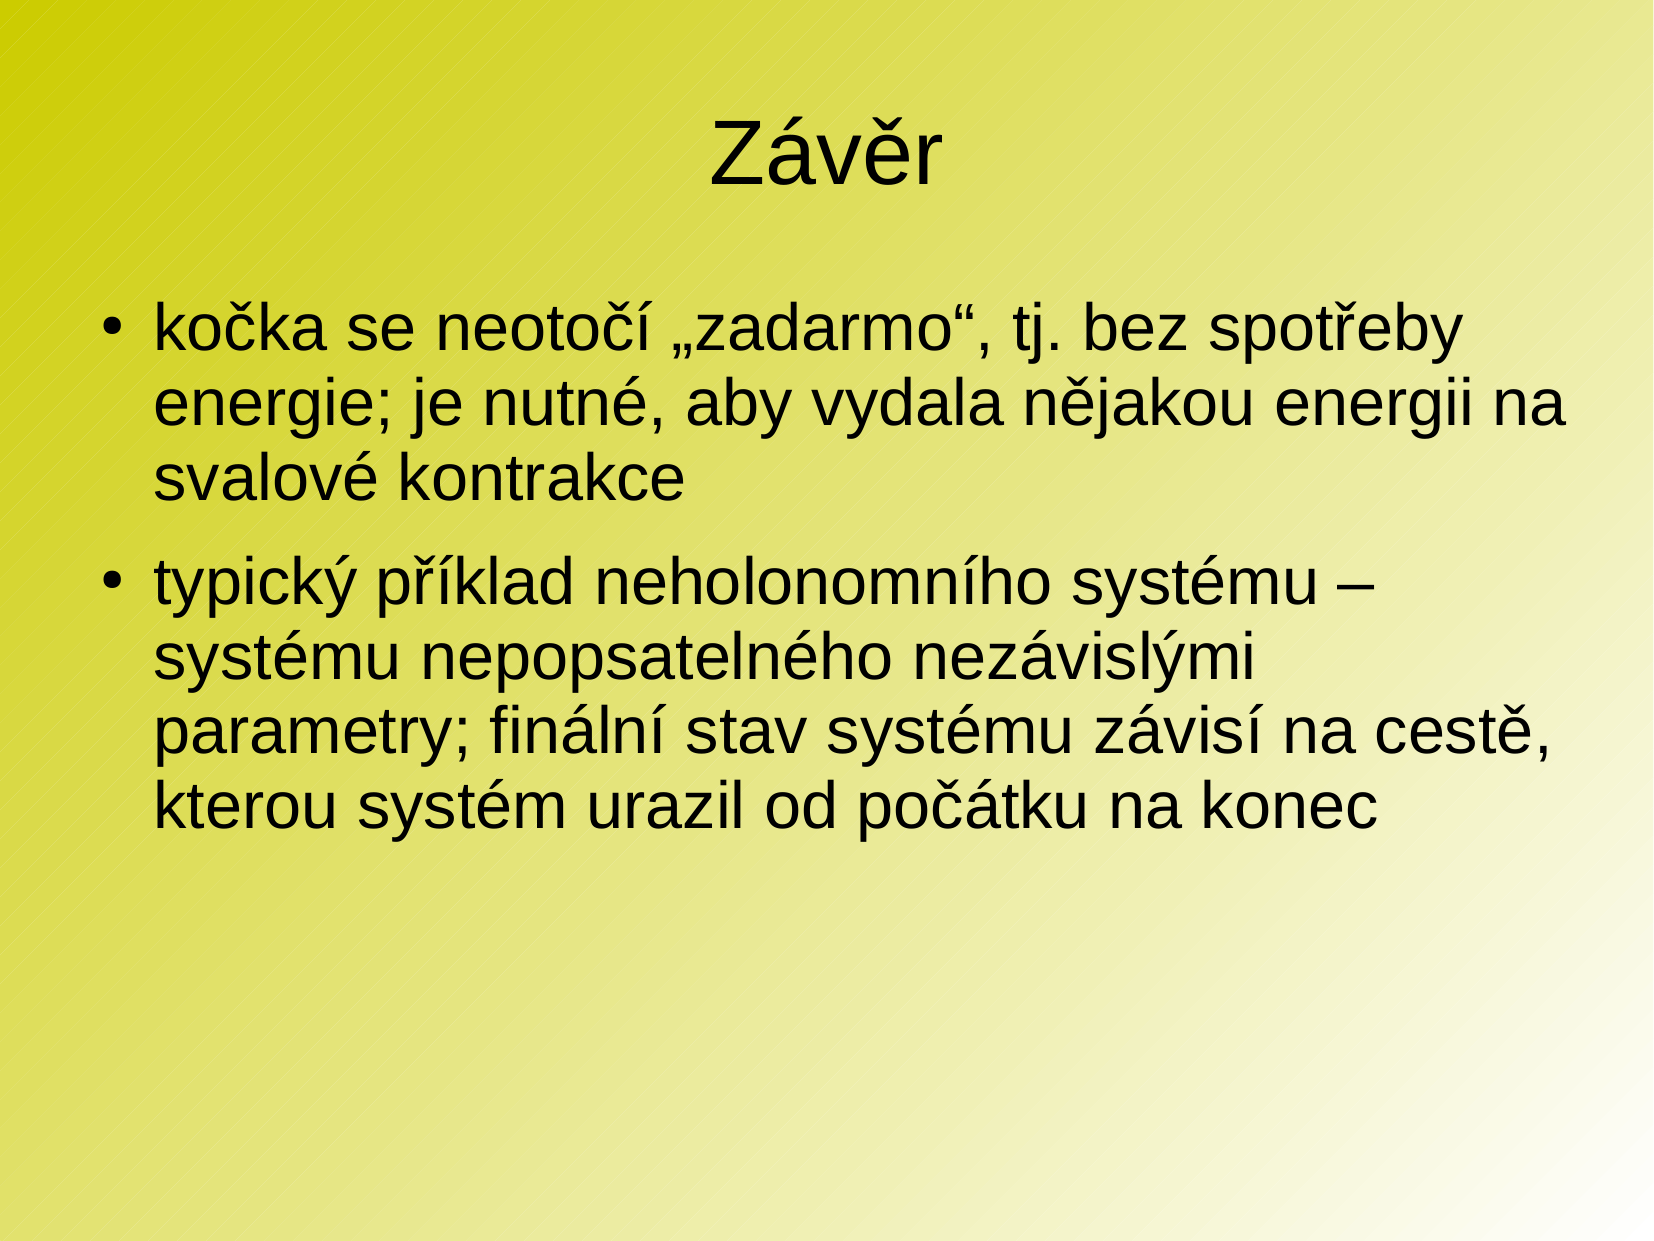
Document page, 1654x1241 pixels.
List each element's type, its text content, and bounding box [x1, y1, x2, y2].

title Závěr [82, 49, 1571, 257]
list kočka se neotočí „zadarmo“, tj. bez spotřeby energie; je nutné, aby vydala nějakou energii na svalové kontrakce typický příklad neholonomního systému – systému nepopsatelného nezávislými parametry; finální stav systému závisí na cestě, kterou systém urazil od počátku na konec [82, 290, 1571, 1109]
